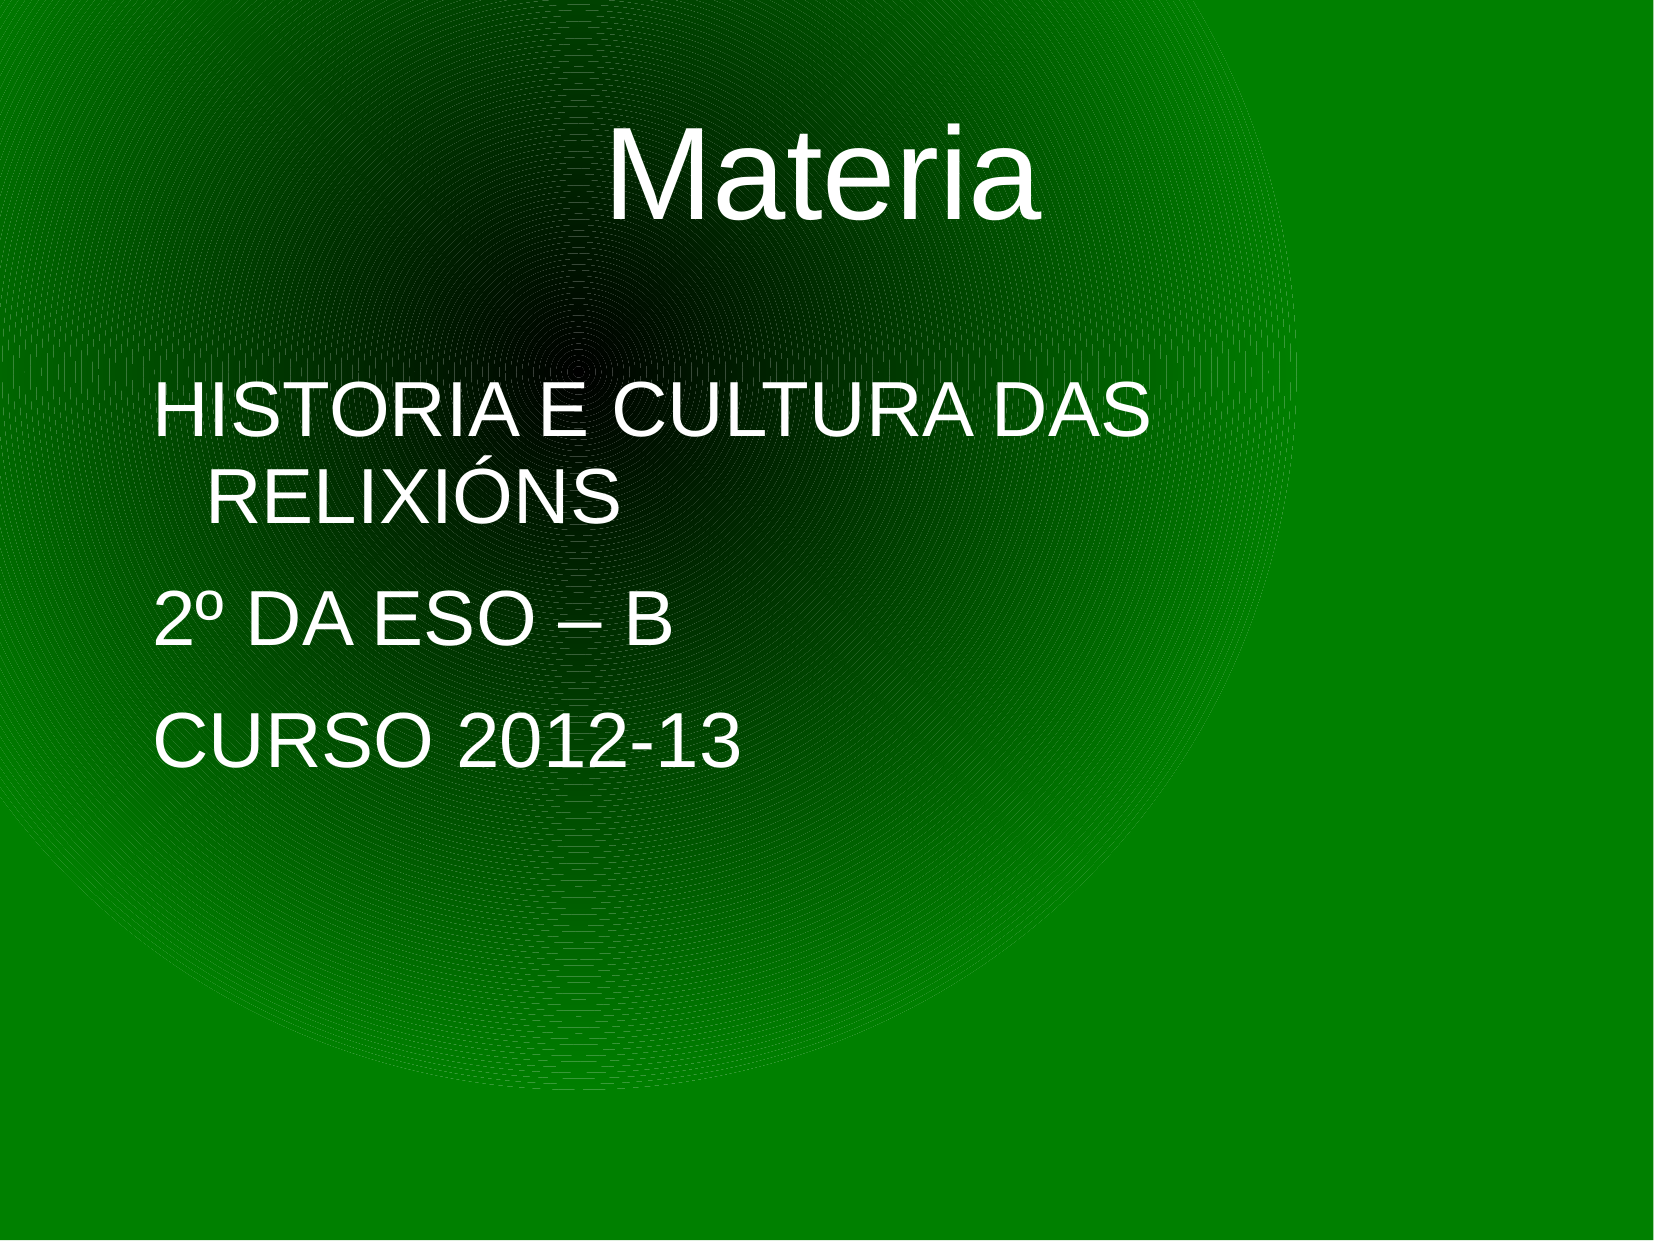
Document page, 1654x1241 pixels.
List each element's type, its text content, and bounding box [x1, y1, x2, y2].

title Materia [78, 70, 1567, 278]
list HISTORIA E CULTURA DAS RELIXIÓNS 2º DA ESO – B CURSO 2012-13 [134, 365, 1519, 1099]
